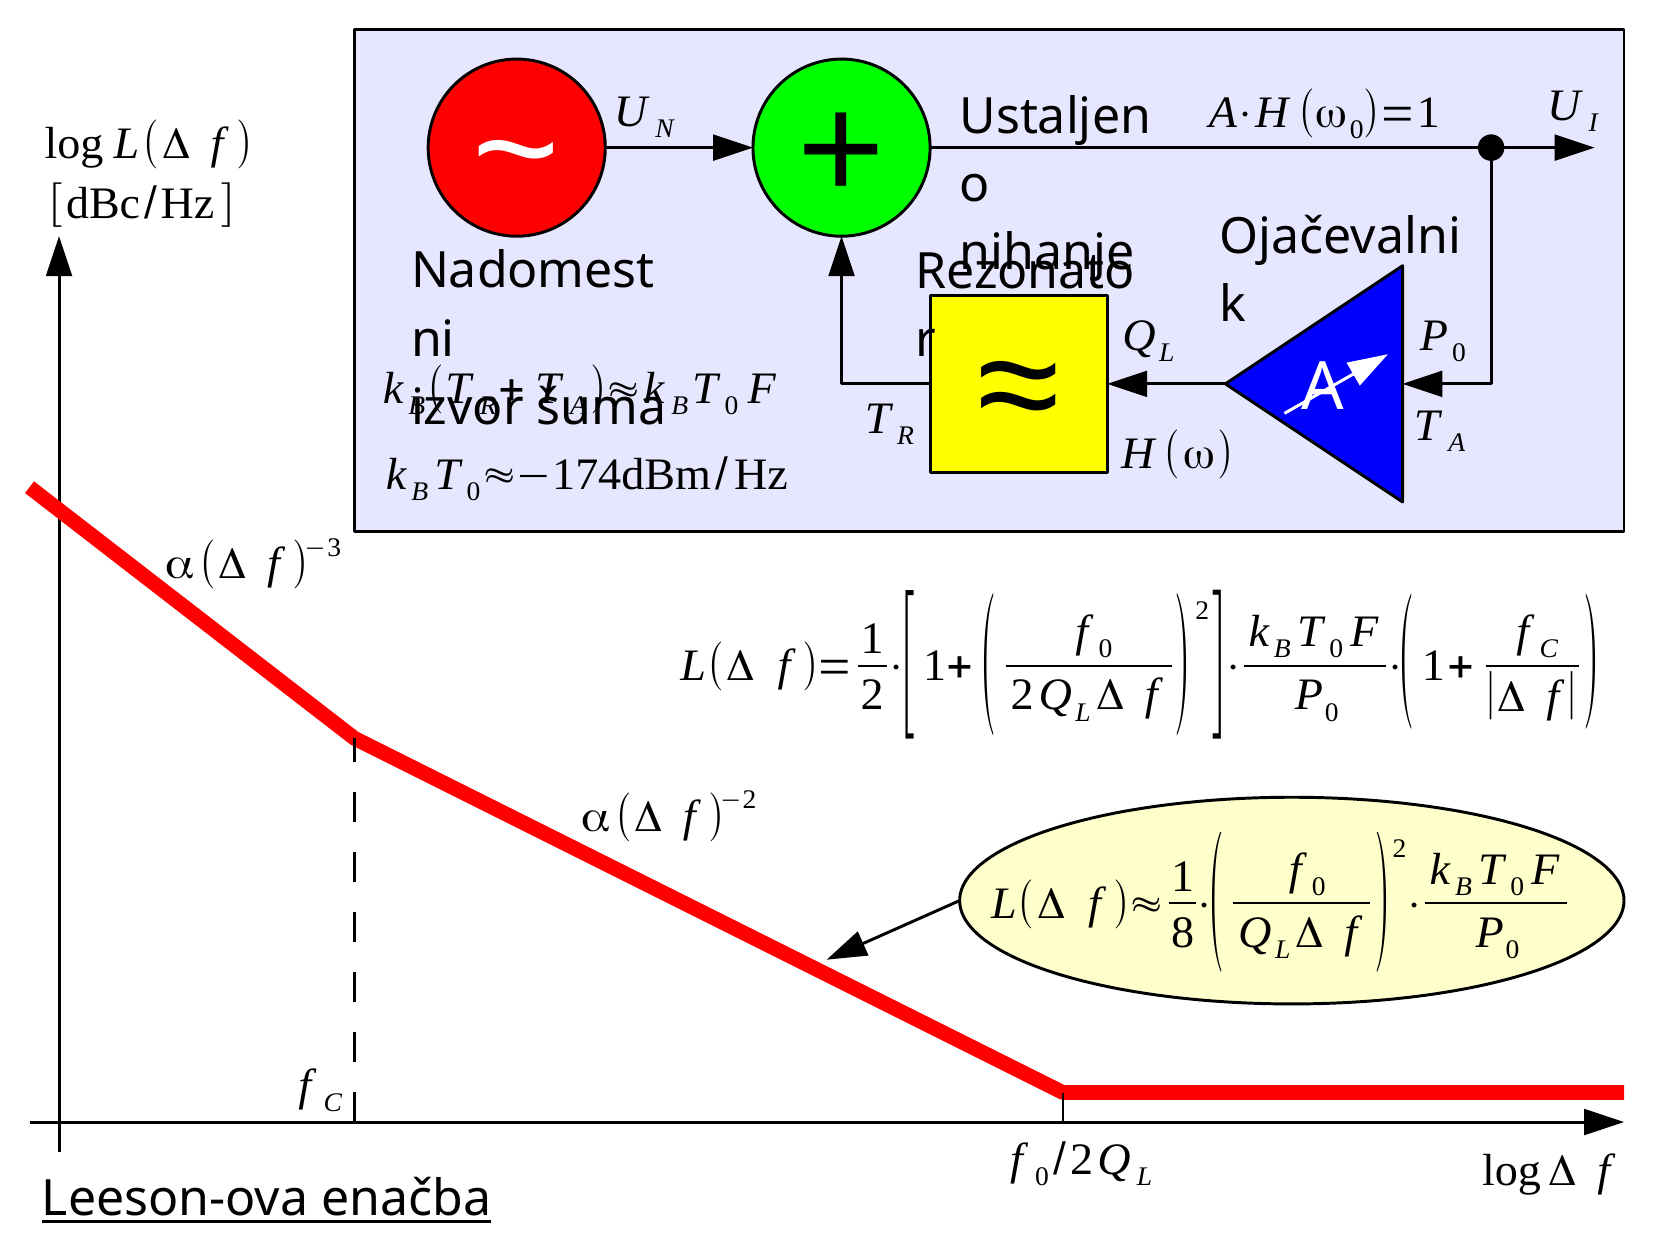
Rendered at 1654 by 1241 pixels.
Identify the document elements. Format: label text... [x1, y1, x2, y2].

chart [1110, 310, 1186, 368]
chart [32, 118, 263, 170]
chart [372, 448, 799, 507]
text_box ~ [428, 59, 606, 227]
text_box Nadomestni izvor šuma [396, 227, 694, 363]
text_box Ojačevalnik [1204, 192, 1501, 268]
chart [277, 1060, 353, 1118]
text_box [959, 869, 975, 932]
text_box Rezonator [900, 227, 1169, 303]
chart [1107, 428, 1244, 480]
chart [1535, 79, 1609, 138]
text_box [1051, 972, 1532, 1004]
chart [975, 832, 1580, 972]
text_box [1580, 849, 1625, 952]
text_box Ustaljeno nihanje [944, 72, 1182, 208]
text_box [1043, 797, 1541, 832]
chart [369, 363, 787, 421]
chart [1402, 399, 1477, 458]
text_box Leeson-ova enačba [27, 1154, 517, 1231]
chart [154, 531, 352, 590]
chart [38, 178, 245, 230]
text_box [354, 29, 1625, 532]
chart [1470, 1144, 1621, 1196]
text_box A [1225, 268, 1403, 502]
chart [664, 588, 1616, 742]
text_box ≈ [930, 303, 1108, 473]
chart [570, 783, 768, 842]
chart [1405, 310, 1477, 368]
text_box + [752, 59, 931, 237]
chart [1192, 87, 1452, 145]
chart [989, 1133, 1162, 1192]
chart [602, 85, 685, 144]
chart [853, 392, 927, 451]
